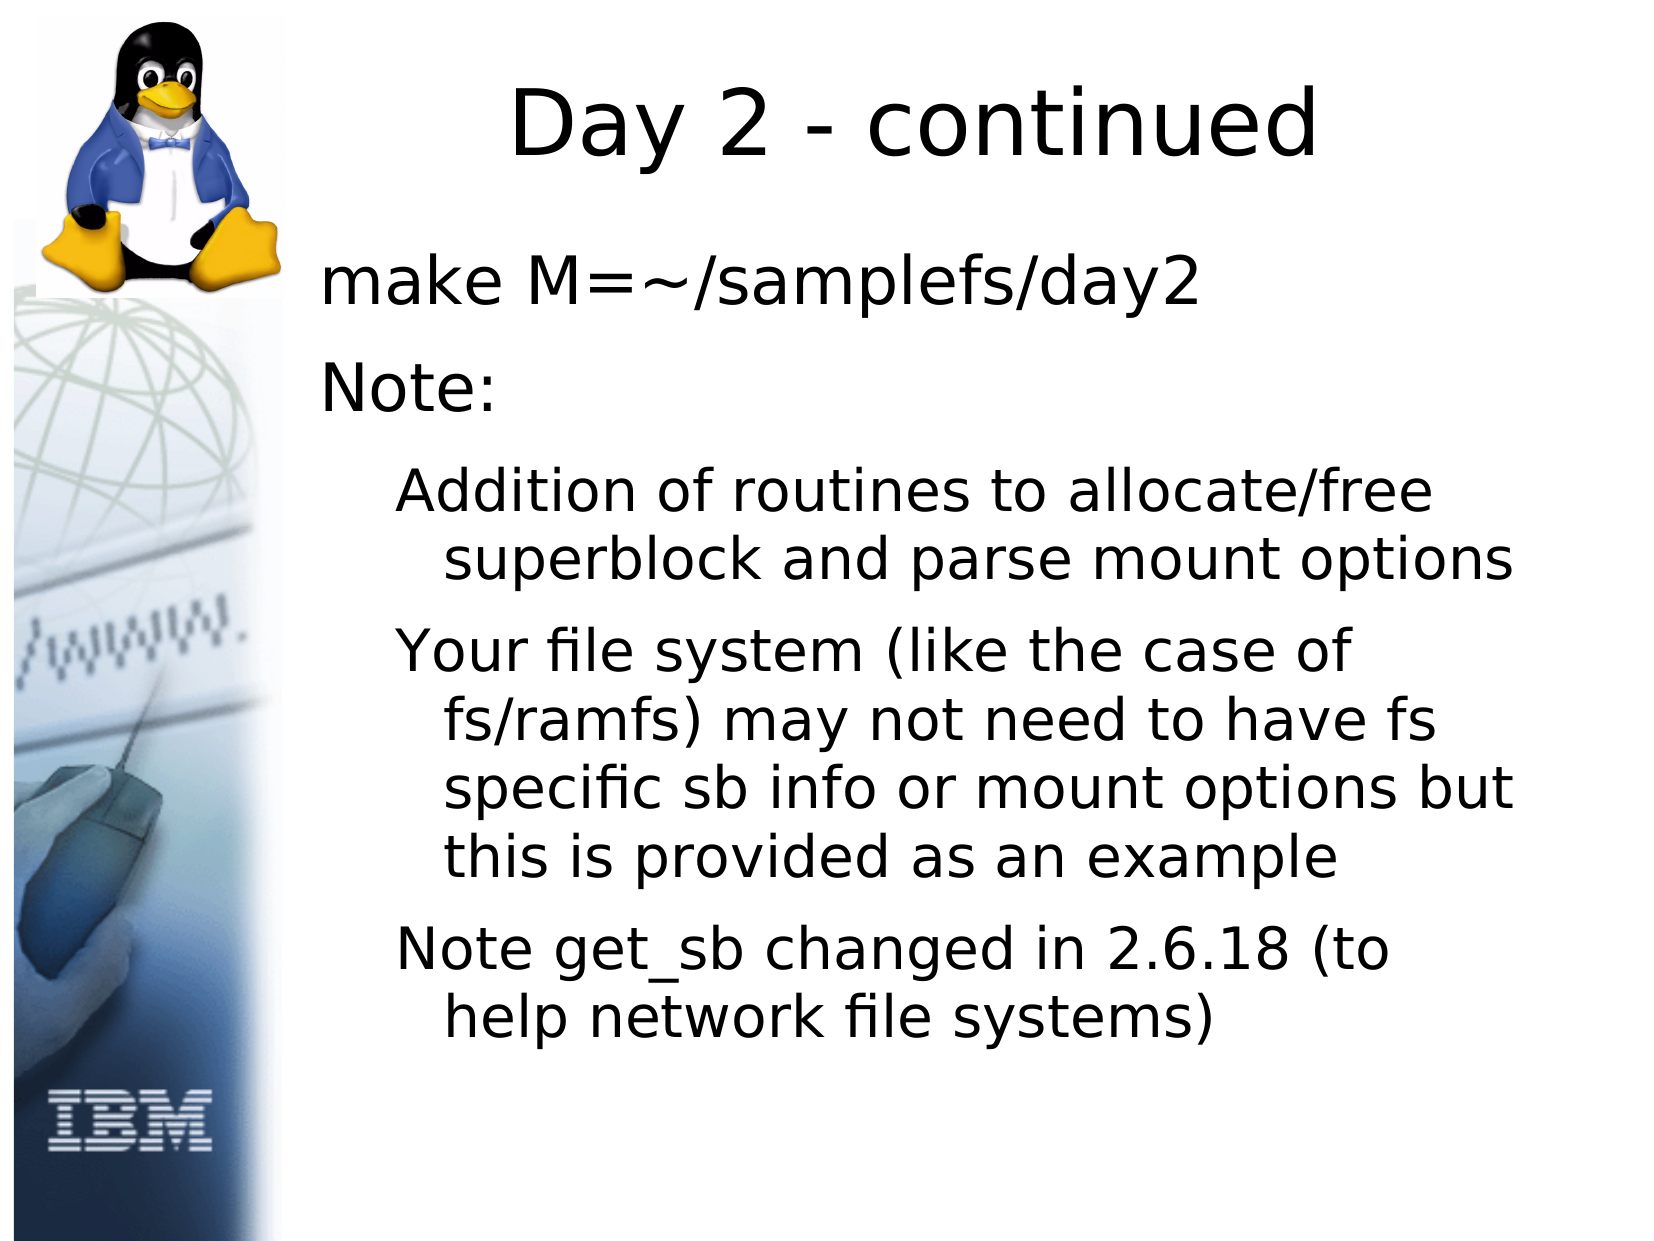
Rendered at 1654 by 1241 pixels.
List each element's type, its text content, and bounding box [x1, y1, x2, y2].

list make M=~/samplefs/day2 Note: Addition of routines to allocate/free superblock and parse mount options Your file system (like the case of fs/ramfs) may not need to have fs specific sb info or mount options but this is provided as an example Note get_sb changed in 2.6.18 (to help network file systems) [301, 243, 1520, 1182]
title Day 2 - continued [301, 39, 1528, 209]
